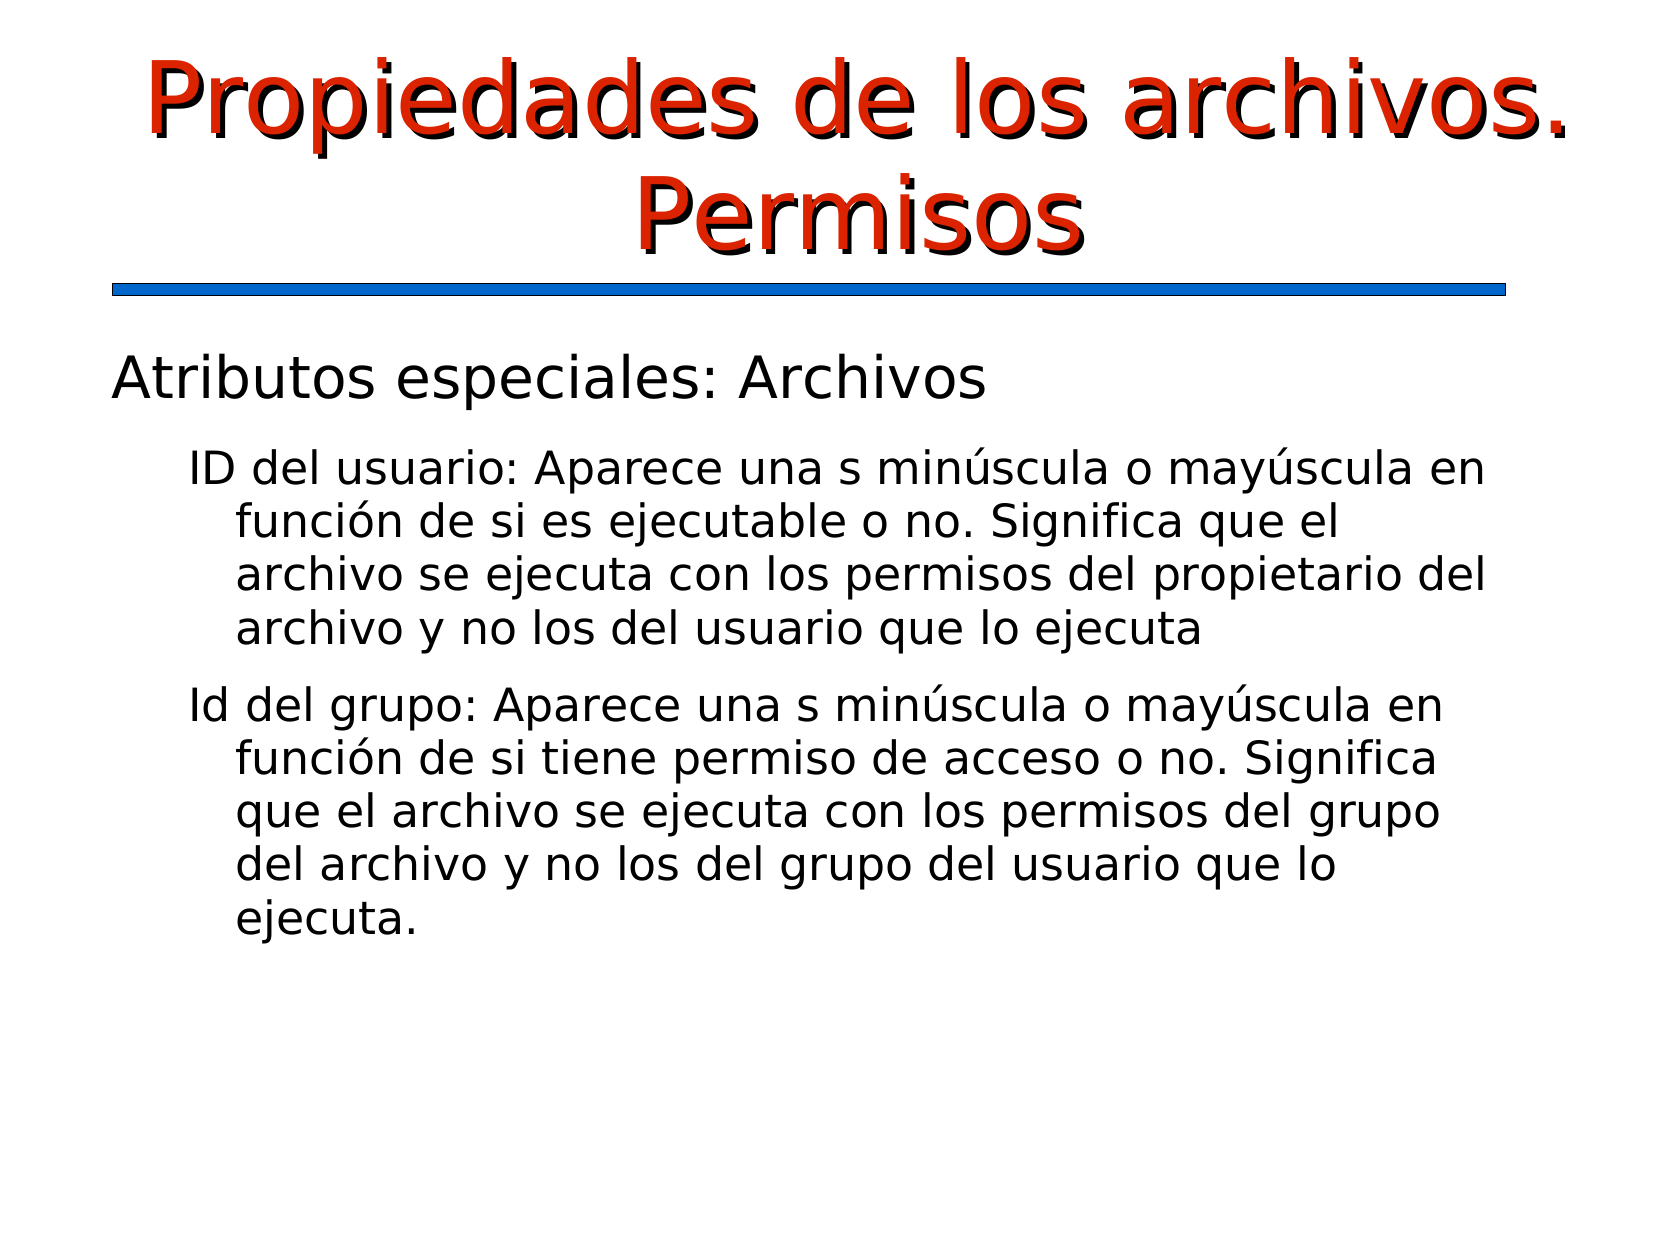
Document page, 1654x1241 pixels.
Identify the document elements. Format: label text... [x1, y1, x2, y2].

title Propiedades de los archivos. Permisos [121, 40, 1595, 274]
list Atributos especiales: Archivos ID del usuario: Aparece una s minúscula o mayúscula en función de si es ejecutable o no. Significa que el archivo se ejecuta con los permisos del propietario del archivo y no los del usuario que lo ejecuta Id del grupo: Aparece una s minúscula o mayúscula en función de si tiene permiso de acceso o no. Significa que el archivo se ejecuta con los permisos del grupo del archivo y no los del grupo del usuario que lo ejecuta. [93, 344, 1506, 945]
